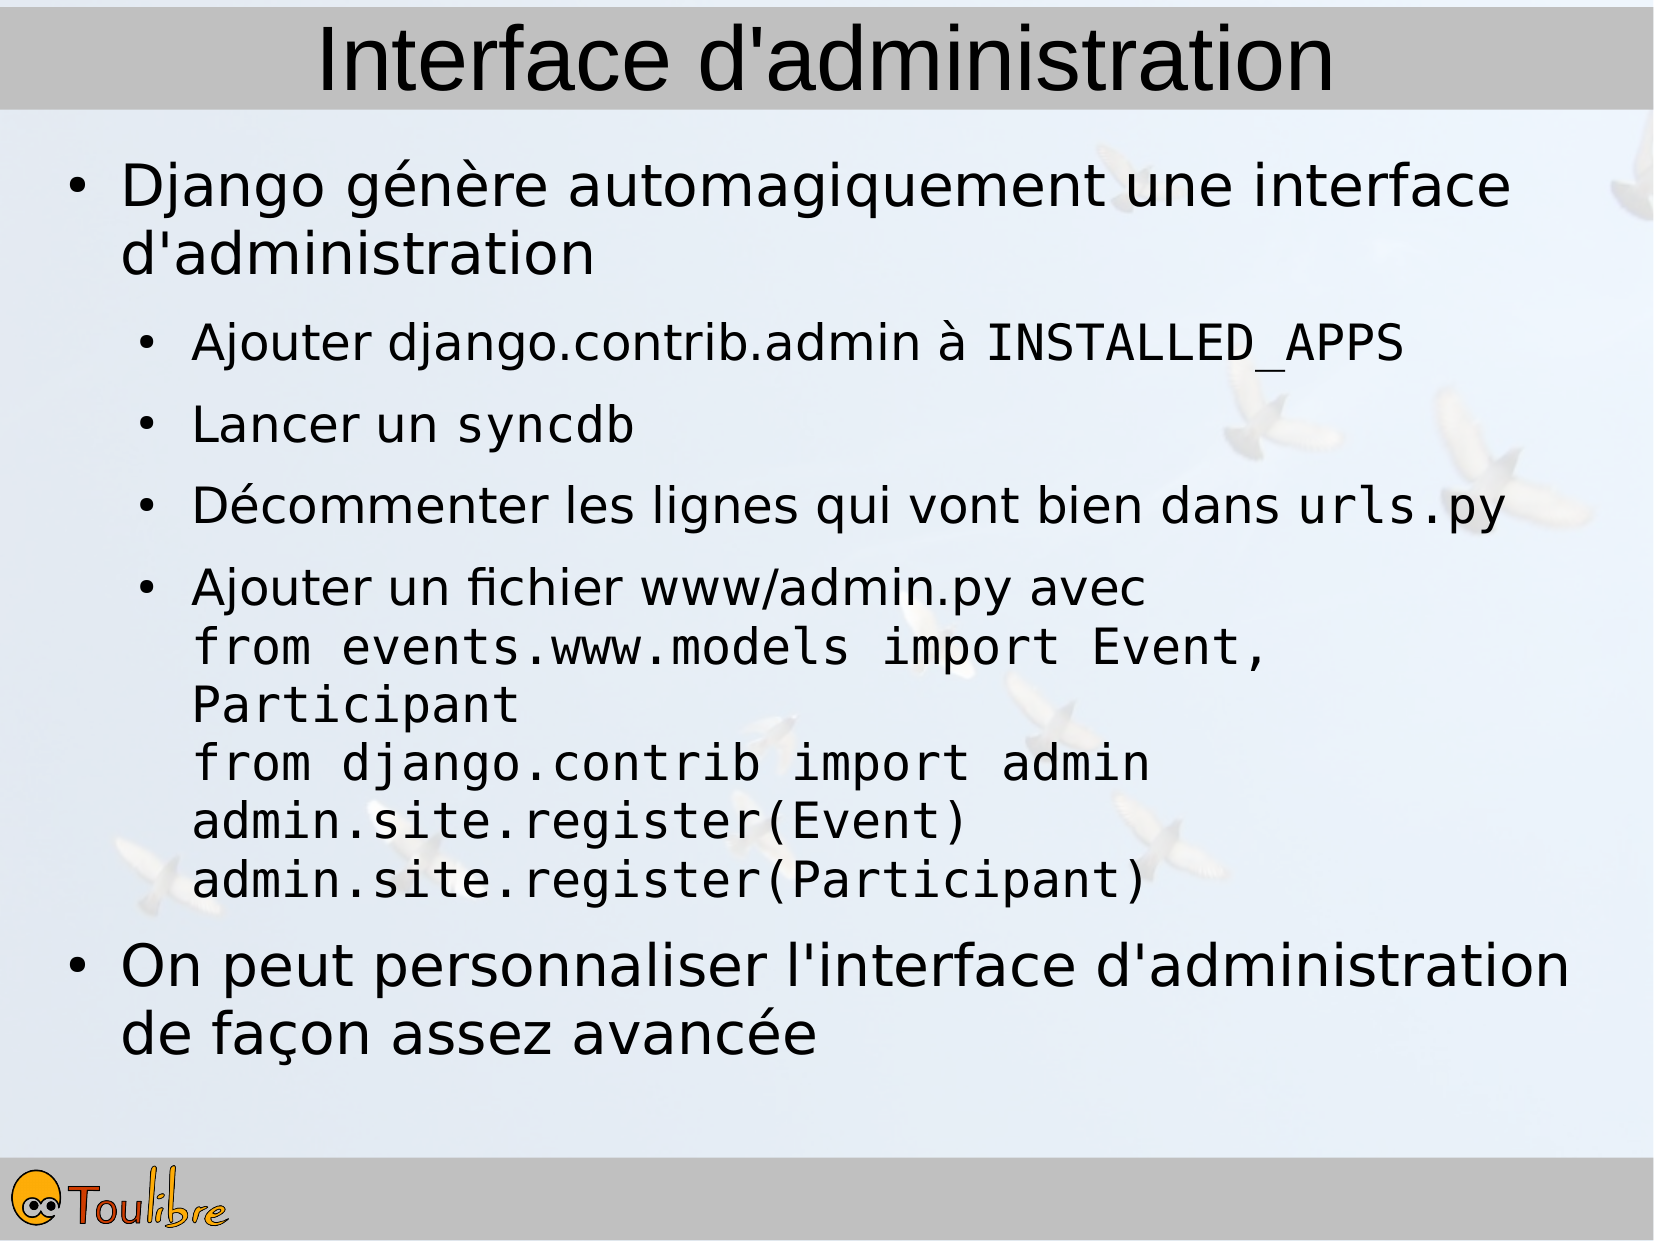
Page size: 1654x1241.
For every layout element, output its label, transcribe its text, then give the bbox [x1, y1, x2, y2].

picture [11, 1165, 229, 1228]
title Interface d'administration [0, 7, 1654, 110]
list Django génère automagiquement une interface d'administration Ajouter django.contrib.admin à INSTALLED_APPS Lancer un syncdb Décommenter les lignes qui vont bien dans urls.py Ajouter un fichier www/admin.py avec from events.www.models import Event, Participant from django.contrib import admin admin.site.register(Event) admin.site.register(Participant) On peut personnaliser l'interface d'administration de façon assez avancée [49, 152, 1607, 1129]
